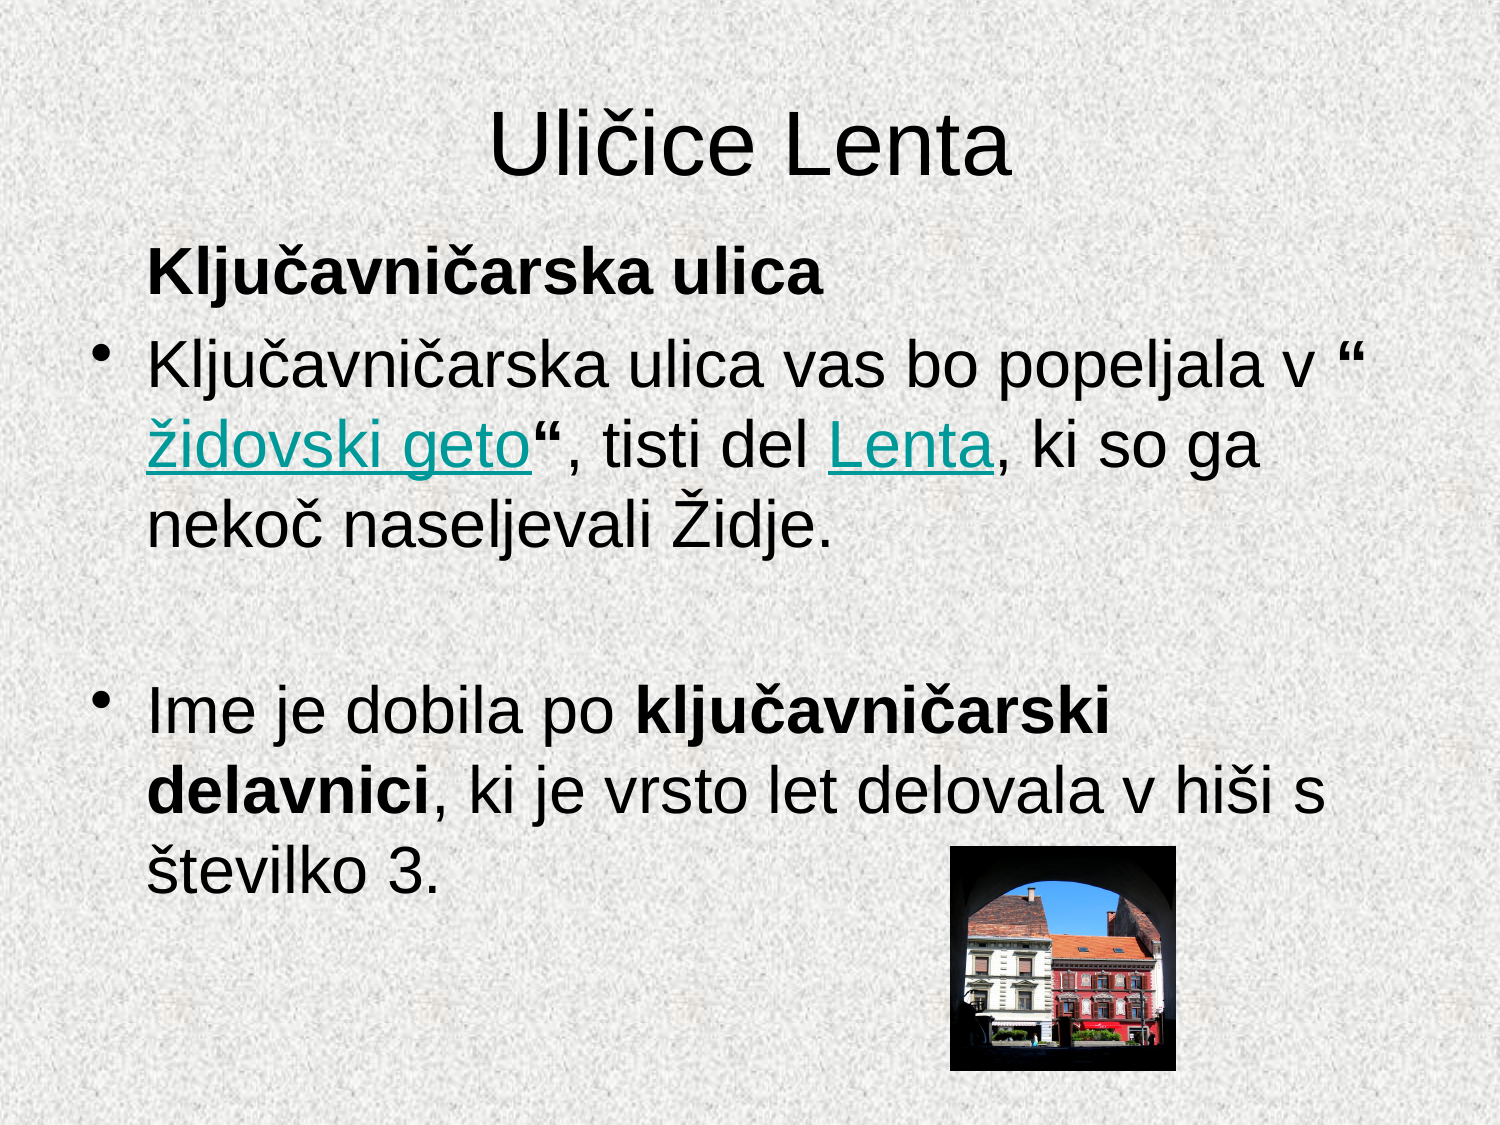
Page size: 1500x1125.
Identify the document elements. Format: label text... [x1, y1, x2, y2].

title Uličice Lenta [75, 45, 1425, 220]
list Ključavničarska ulica Ključavničarska ulica vas bo popeljala v “židovski geto“, tisti del Lenta, ki so ga nekoč naseljevali Židje. Ime je dobila po ključavničarski delavnici, ki je vrsto let delovala v hiši s številko 3. [75, 220, 1425, 1071]
picture [0, 0, 1500, 1125]
